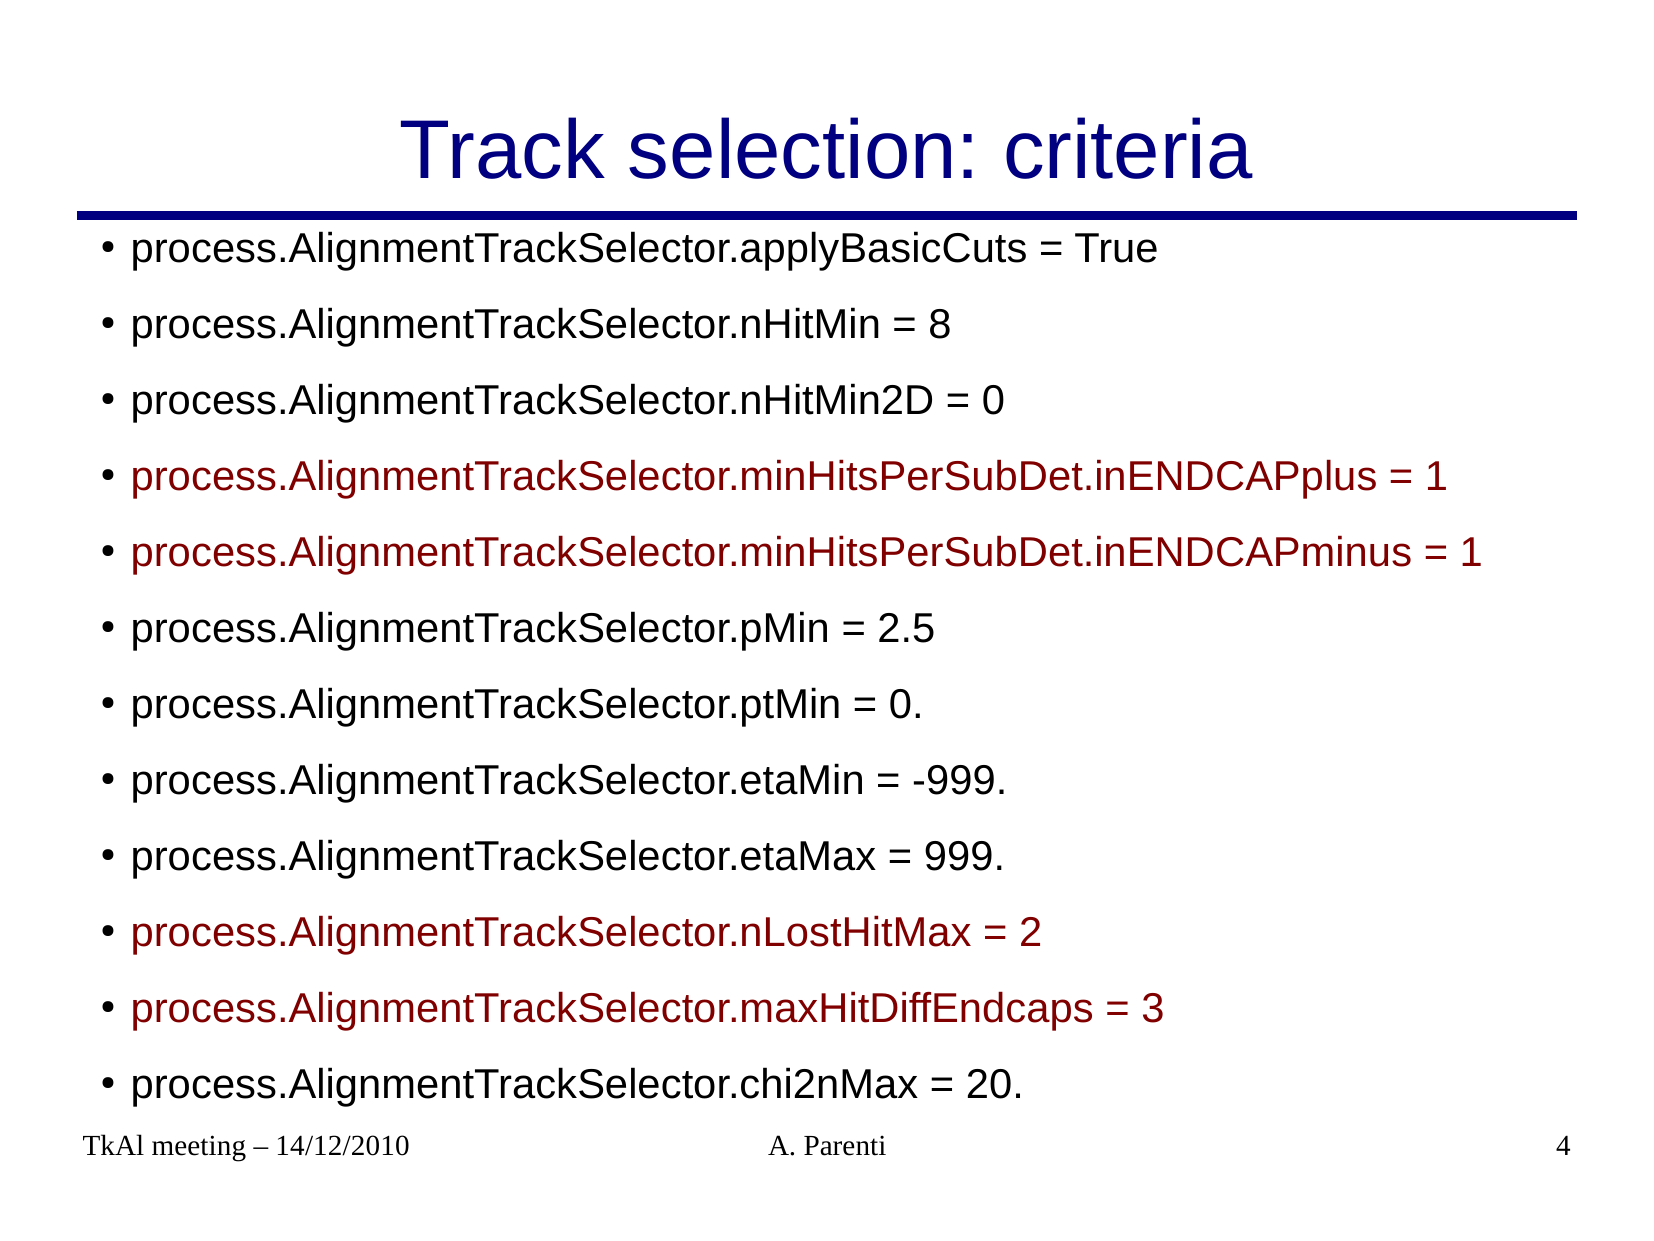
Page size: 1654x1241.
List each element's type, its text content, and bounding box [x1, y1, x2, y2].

list process.AlignmentTrackSelector.applyBasicCuts = True process.AlignmentTrackSelector.nHitMin = 8 process.AlignmentTrackSelector.nHitMin2D = 0 process.AlignmentTrackSelector.minHitsPerSubDet.inENDCAPplus = 1 process.AlignmentTrackSelector.minHitsPerSubDet.inENDCAPminus = 1 process.AlignmentTrackSelector.pMin = 2.5 process.AlignmentTrackSelector.ptMin = 0. process.AlignmentTrackSelector.etaMin = -999. process.AlignmentTrackSelector.etaMax = 999. process.AlignmentTrackSelector.nLostHitMax = 2 process.AlignmentTrackSelector.maxHitDiffEndcaps = 3 process.AlignmentTrackSelector.chi2nMax = 20. [82, 225, 1571, 1108]
title Track selection: criteria [82, 75, 1571, 225]
